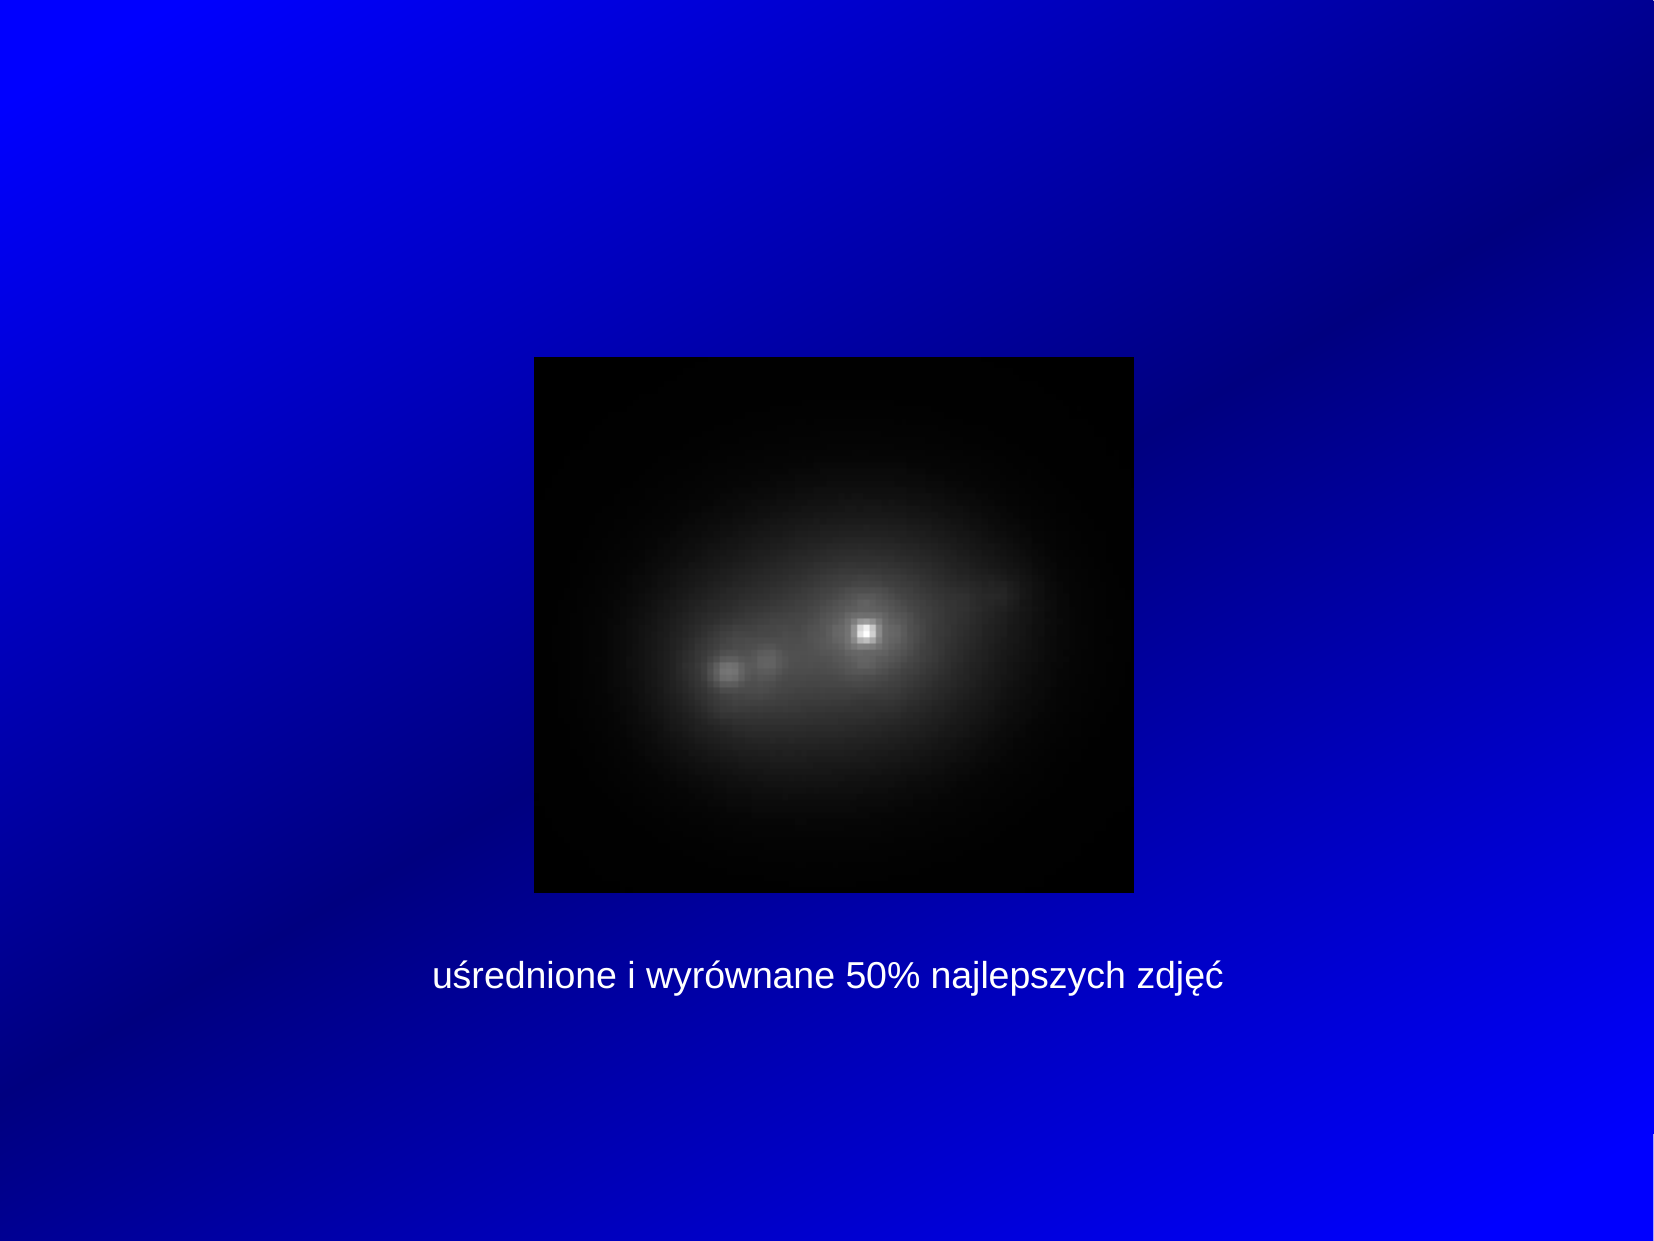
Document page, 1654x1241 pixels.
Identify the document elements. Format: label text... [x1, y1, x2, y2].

picture [534, 357, 1134, 893]
text_box uśrednione i wyrównane 50% najlepszych zdjęć [417, 947, 1239, 1004]
